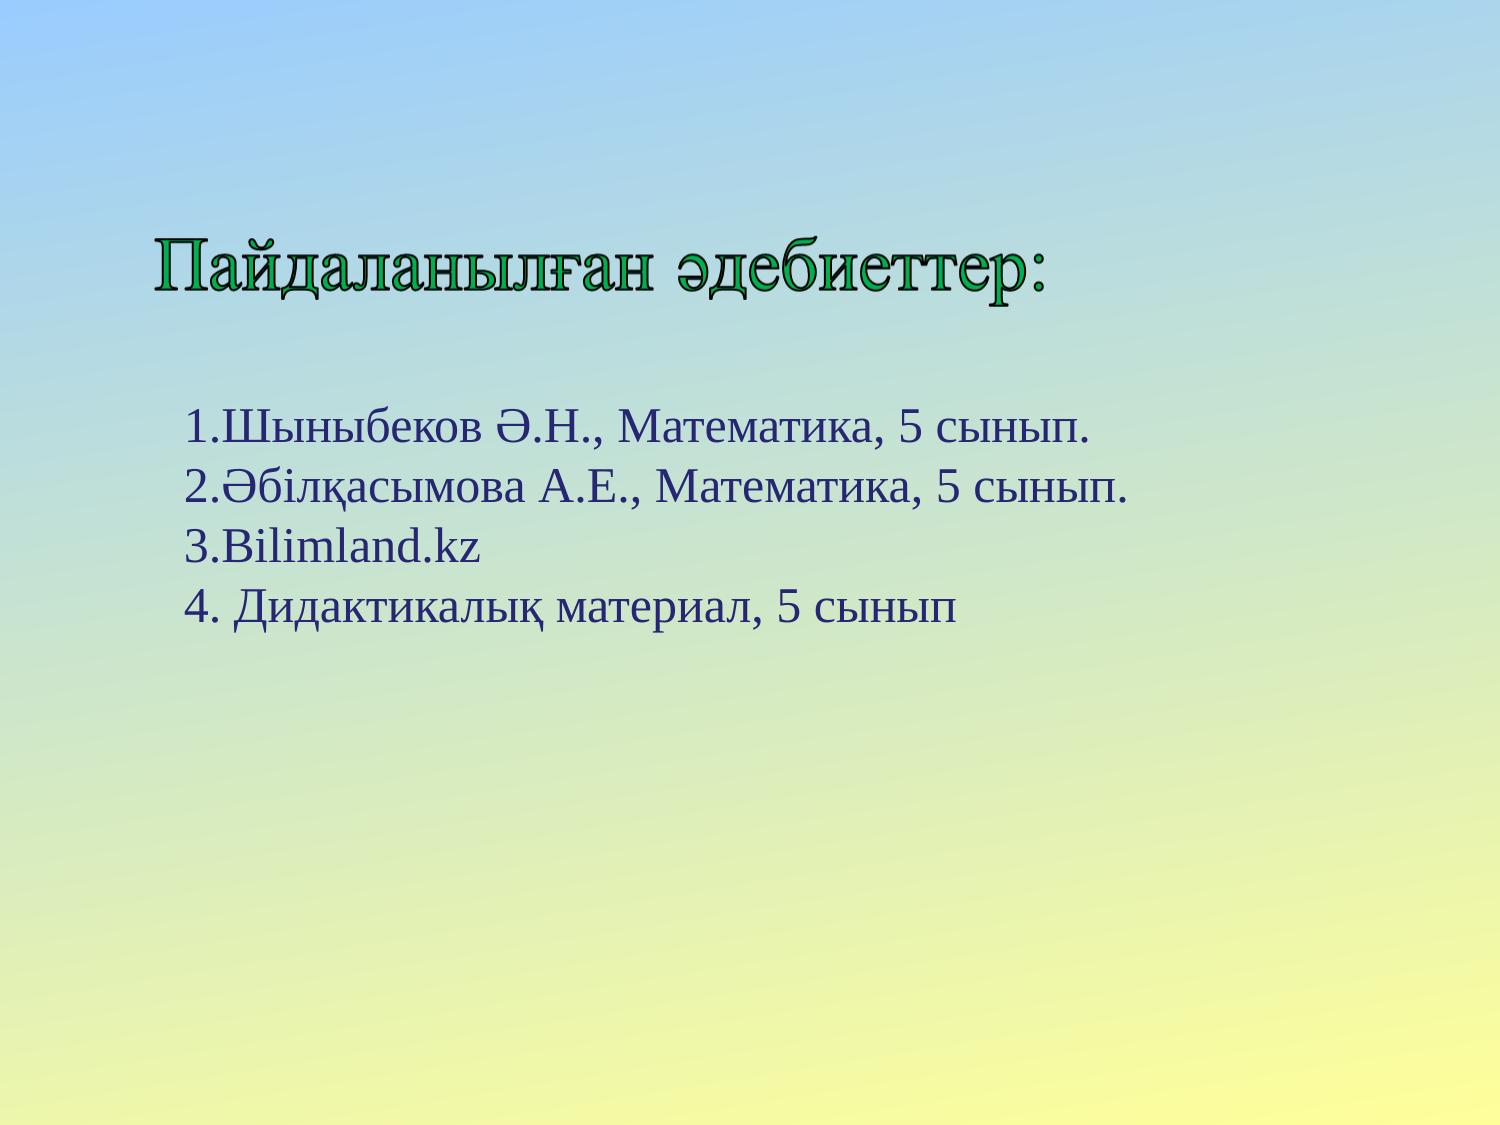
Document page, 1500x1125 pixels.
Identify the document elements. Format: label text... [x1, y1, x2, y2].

picture [139, 212, 1066, 315]
text_box Шыныбеков Ә.Н., Математика, 5 cынып. Әбілқасымова А.Е., Математика, 5 сынып. Bilimland.kz 4. Дидактикалық материал, 5 сынып [169, 384, 1169, 701]
